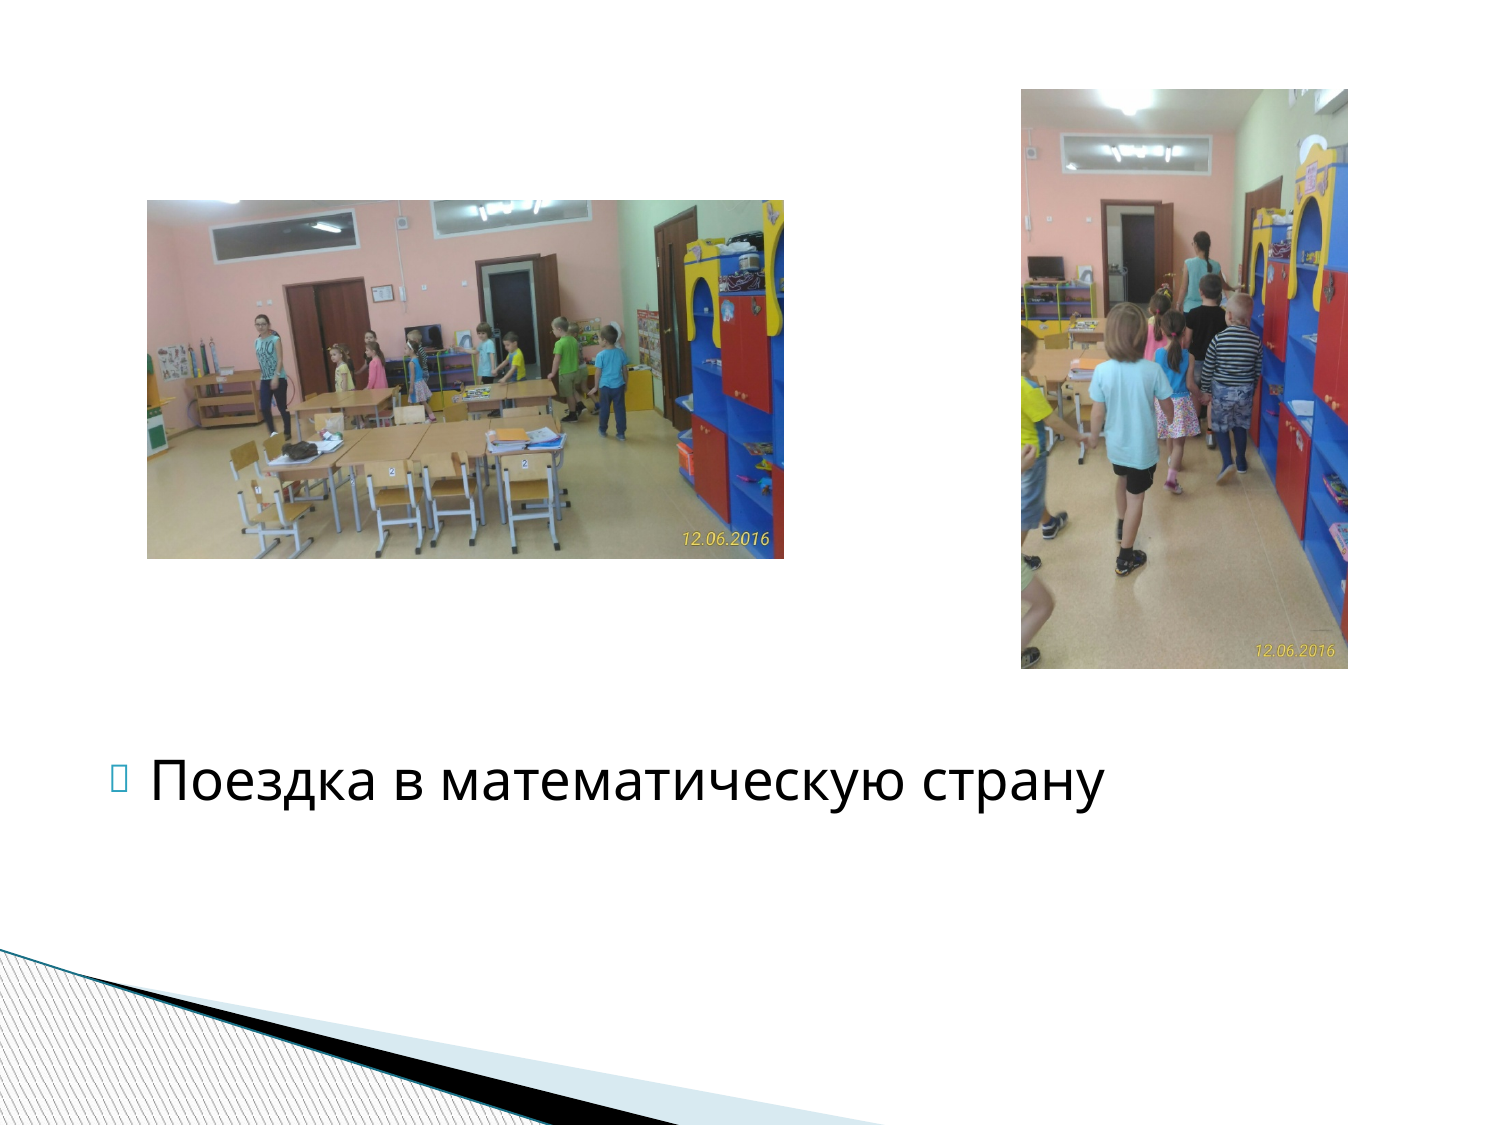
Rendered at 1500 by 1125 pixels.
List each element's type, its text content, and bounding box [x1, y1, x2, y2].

picture [0, 952, 543, 1125]
picture [147, 200, 784, 559]
list Поездка в математическую страну [75, 54, 1425, 986]
picture [1021, 89, 1348, 669]
